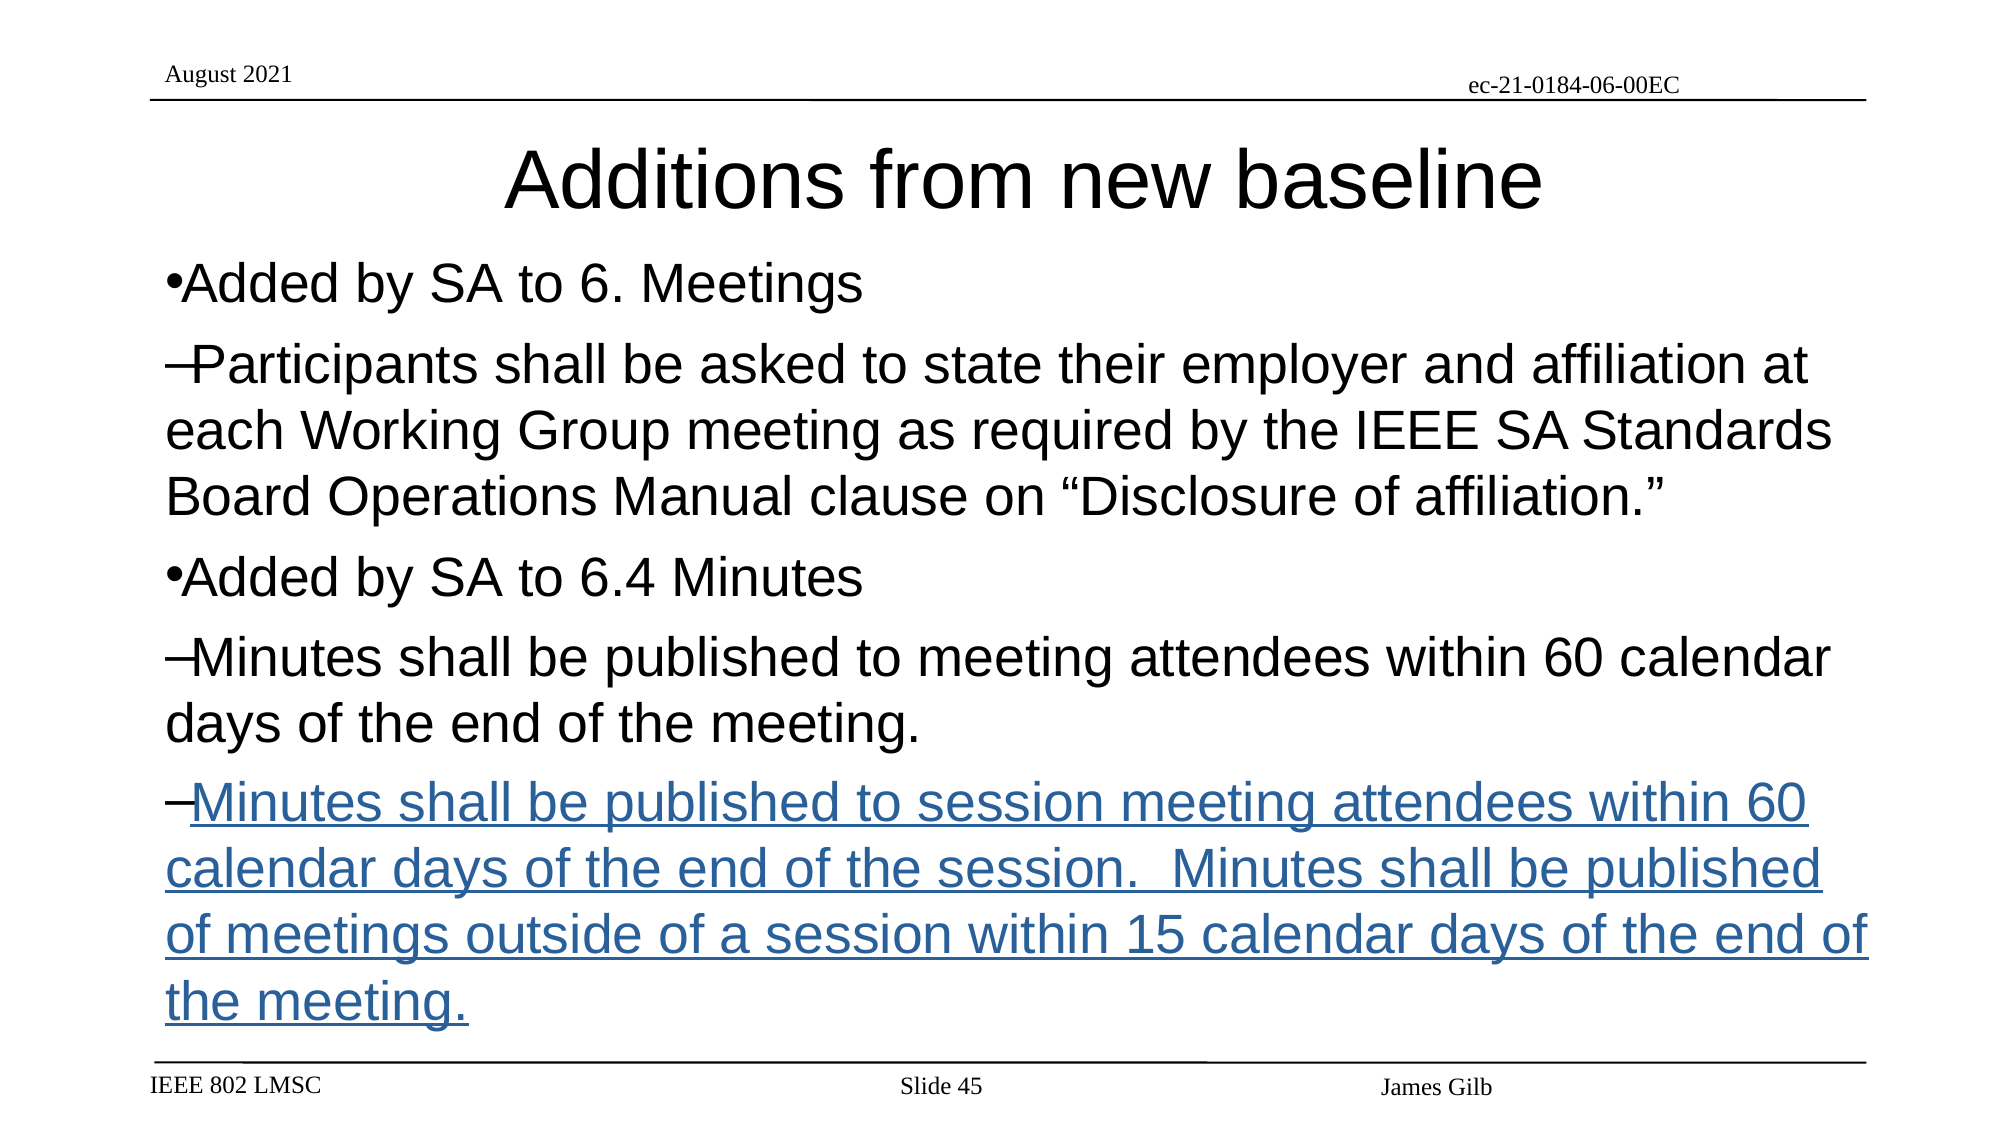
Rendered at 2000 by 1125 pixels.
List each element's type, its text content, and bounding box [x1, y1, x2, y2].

list Added by SA to 6. Meetings Participants shall be asked to state their employer and affiliation at each Working Group meeting as required by the IEEE SA Standards Board Operations Manual clause on “Disclosure of affiliation.” Added by SA to 6.4 Minutes Minutes shall be published to meeting attendees within 60 calendar days of the end of the meeting. Minutes shall be published to session meeting attendees within 60 calendar days of the end of the session. Minutes shall be published of meetings outside of a session within 15 calendar days of the end of the meeting. [149, 239, 1900, 1051]
text_box Slide [799, 1069, 1083, 1108]
title Additions from new baseline [149, 112, 1900, 238]
